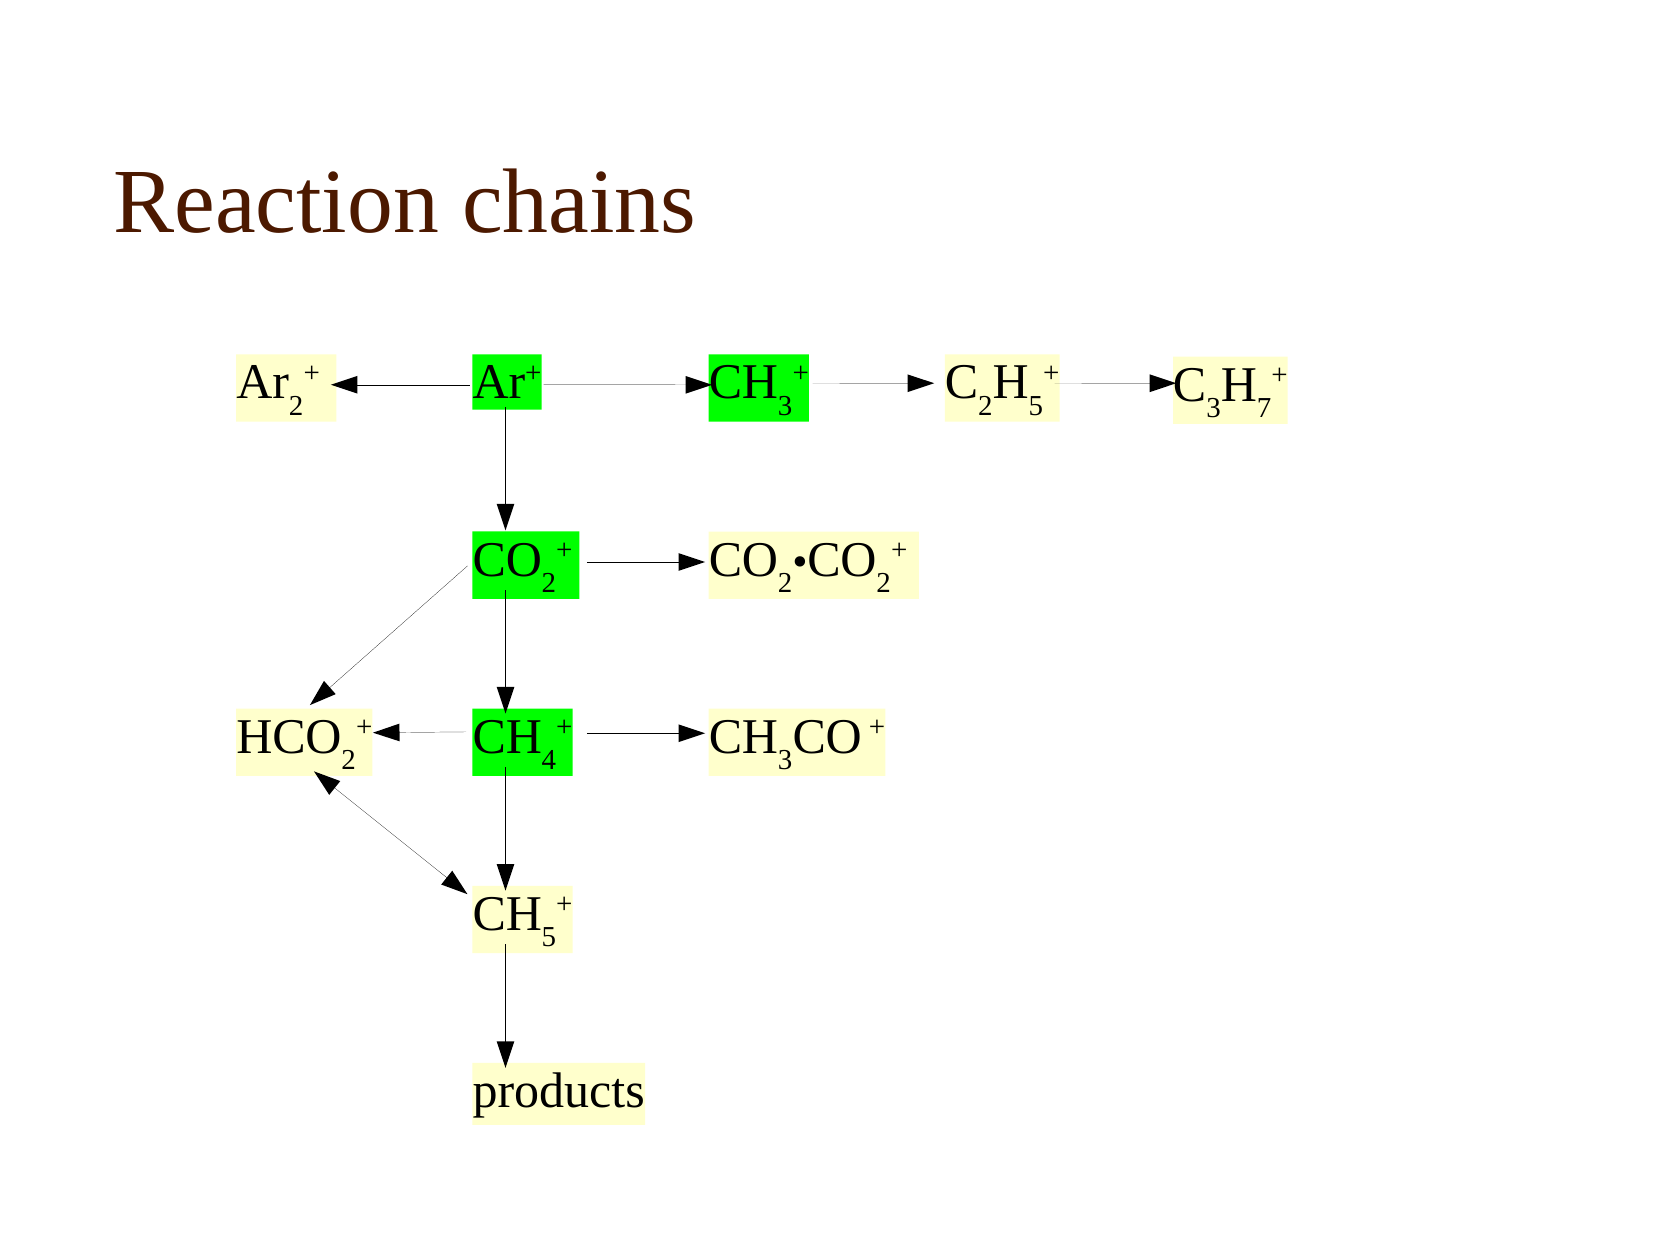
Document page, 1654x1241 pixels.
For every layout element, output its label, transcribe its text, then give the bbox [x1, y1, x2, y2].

text_box CH5+ [472, 885, 573, 948]
text_box CH3CO + [708, 708, 885, 771]
text_box Ar+ [472, 354, 542, 407]
text_box CH3+ [708, 354, 809, 417]
text_box CH4+ [472, 708, 573, 771]
text_box Ar2+ [236, 354, 337, 417]
text_box CO2CO2+ [708, 531, 919, 594]
text_box CO2+ [472, 531, 580, 594]
text_box C3H7+ [1173, 356, 1288, 419]
title Reaction chains [113, 97, 1525, 306]
text_box products [472, 1062, 644, 1125]
text_box HCO2+ [236, 708, 372, 771]
text_box C2H5+ [944, 354, 1060, 417]
